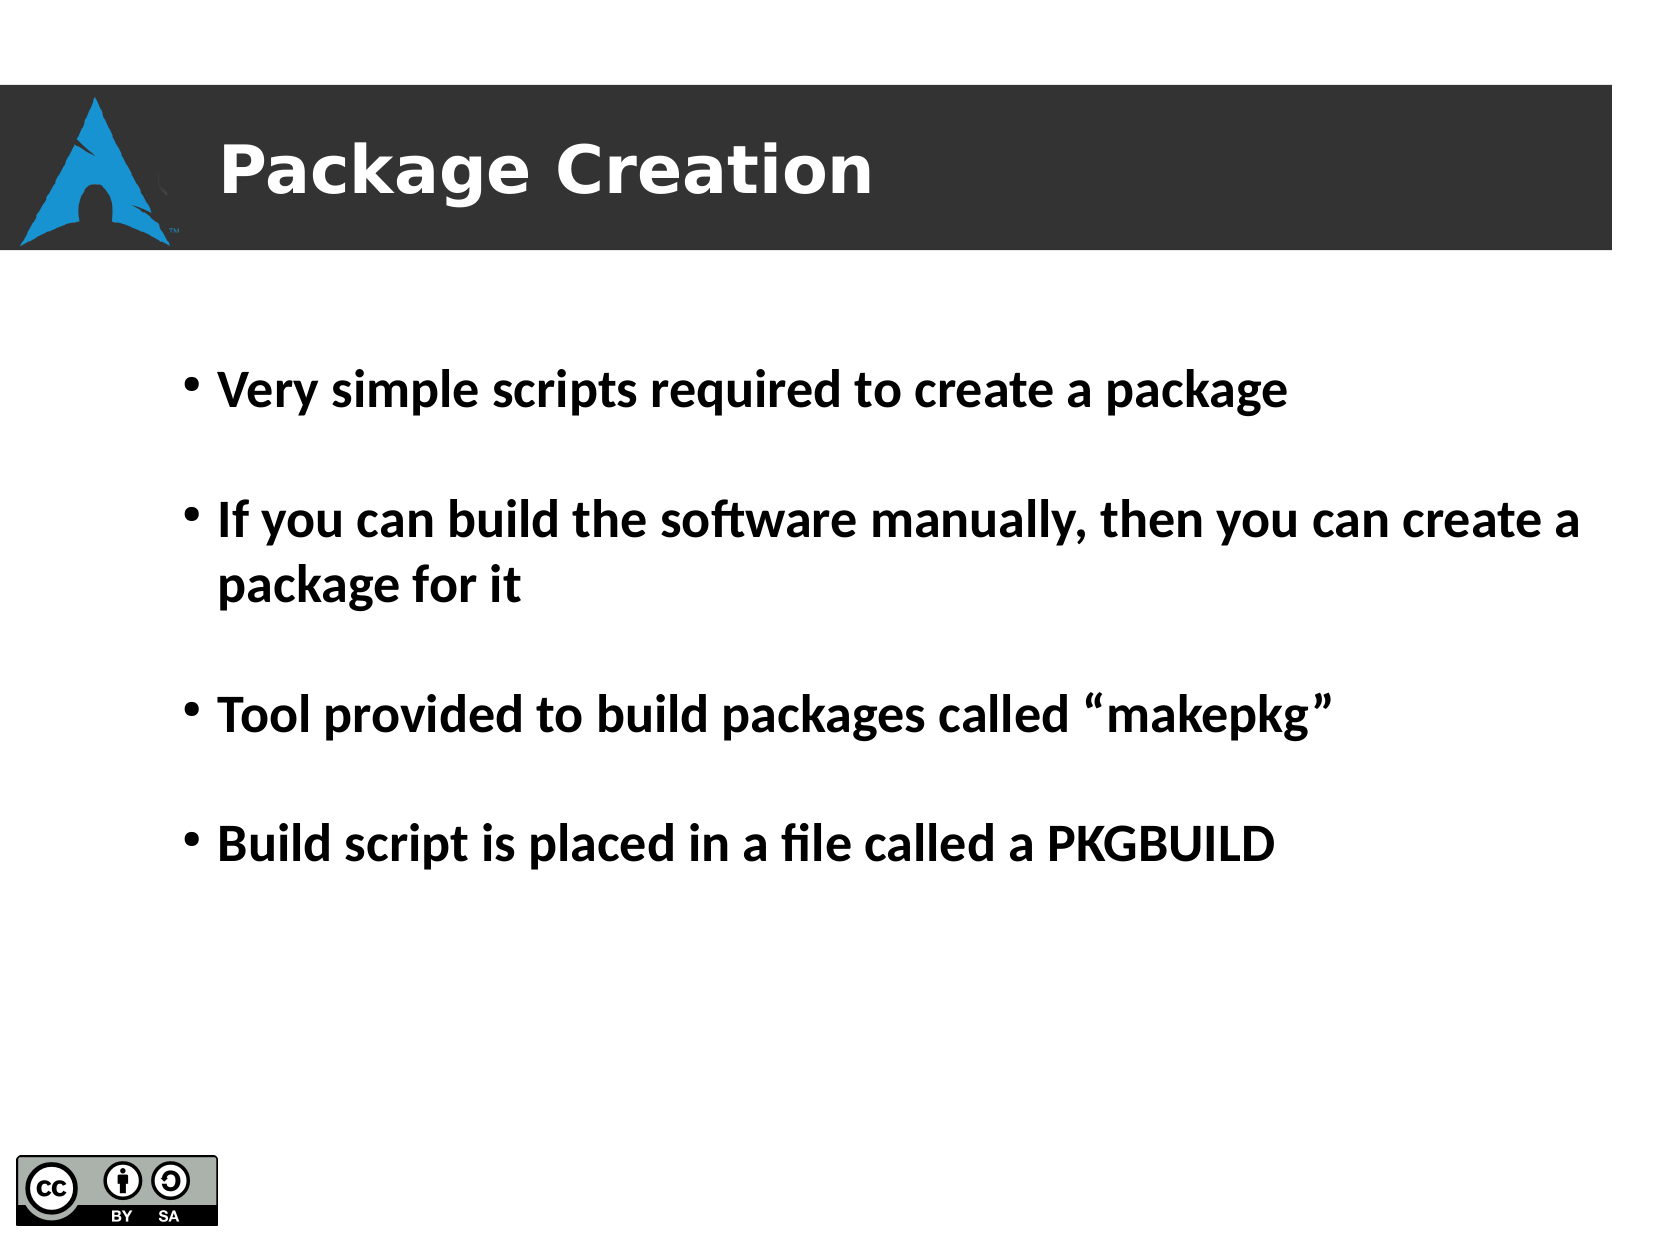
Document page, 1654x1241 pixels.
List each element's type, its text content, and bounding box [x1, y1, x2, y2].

text_box Package Creation [188, 84, 1612, 250]
picture [0, 81, 188, 260]
picture [16, 1155, 218, 1227]
text_box Very simple scripts required to create a package If you can build the software manually, then you can create a package for it Tool provided to build packages called “makepkg” Build script is placed in a file called a PKGBUILD [167, 345, 1612, 1134]
